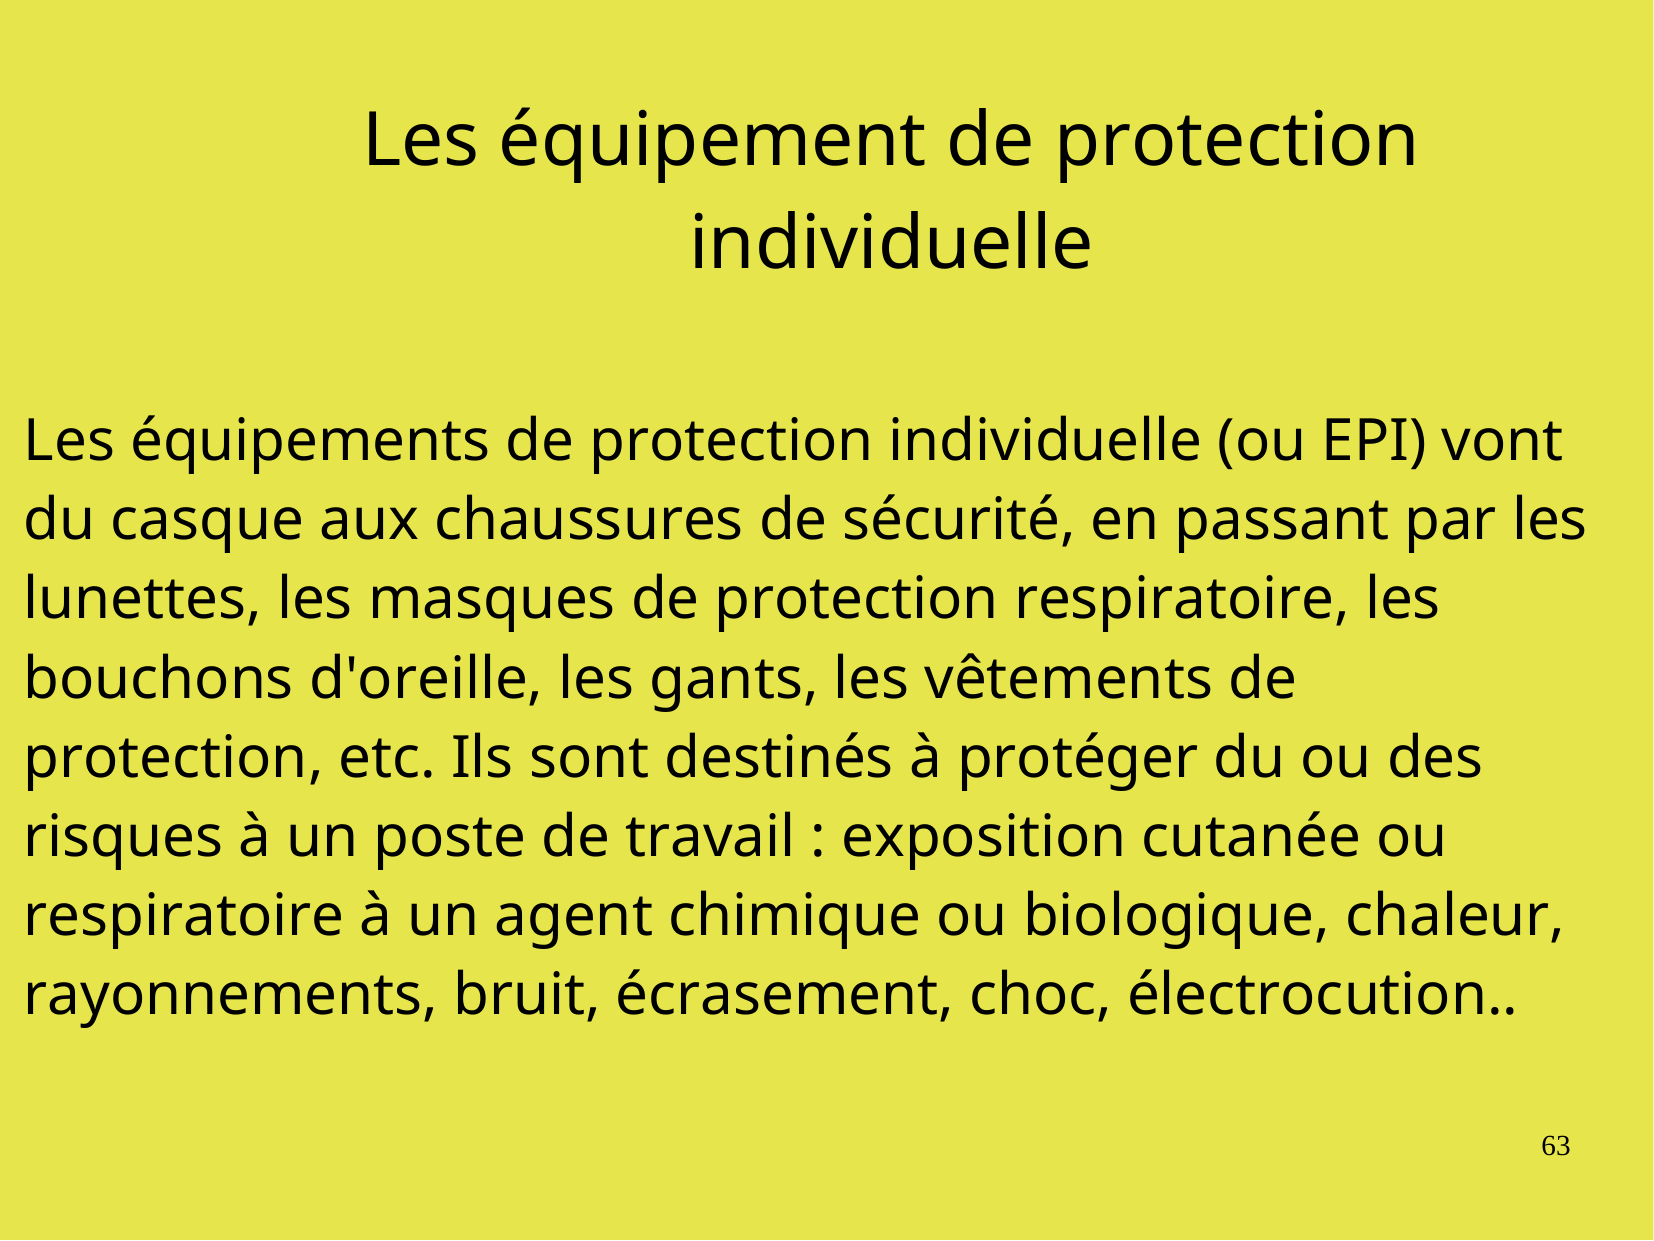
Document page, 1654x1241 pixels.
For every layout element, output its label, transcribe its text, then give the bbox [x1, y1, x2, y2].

text_box Les équipements de protection individuelle (ou EPI) vont du casque aux chaussures de sécurité, en passant par les lunettes, les masques de protection respiratoire, les bouchons d'oreille, les gants, les vêtements de protection, etc. Ils sont destinés à protéger du ou des risques à un poste de travail : exposition cutanée ou respiratoire à un agent chimique ou biologique, chaleur, rayonnements, bruit, écrasement, choc, électrocution.. [9, 390, 1604, 1189]
text_box Les équipement de protection individuelle [234, 78, 1549, 303]
